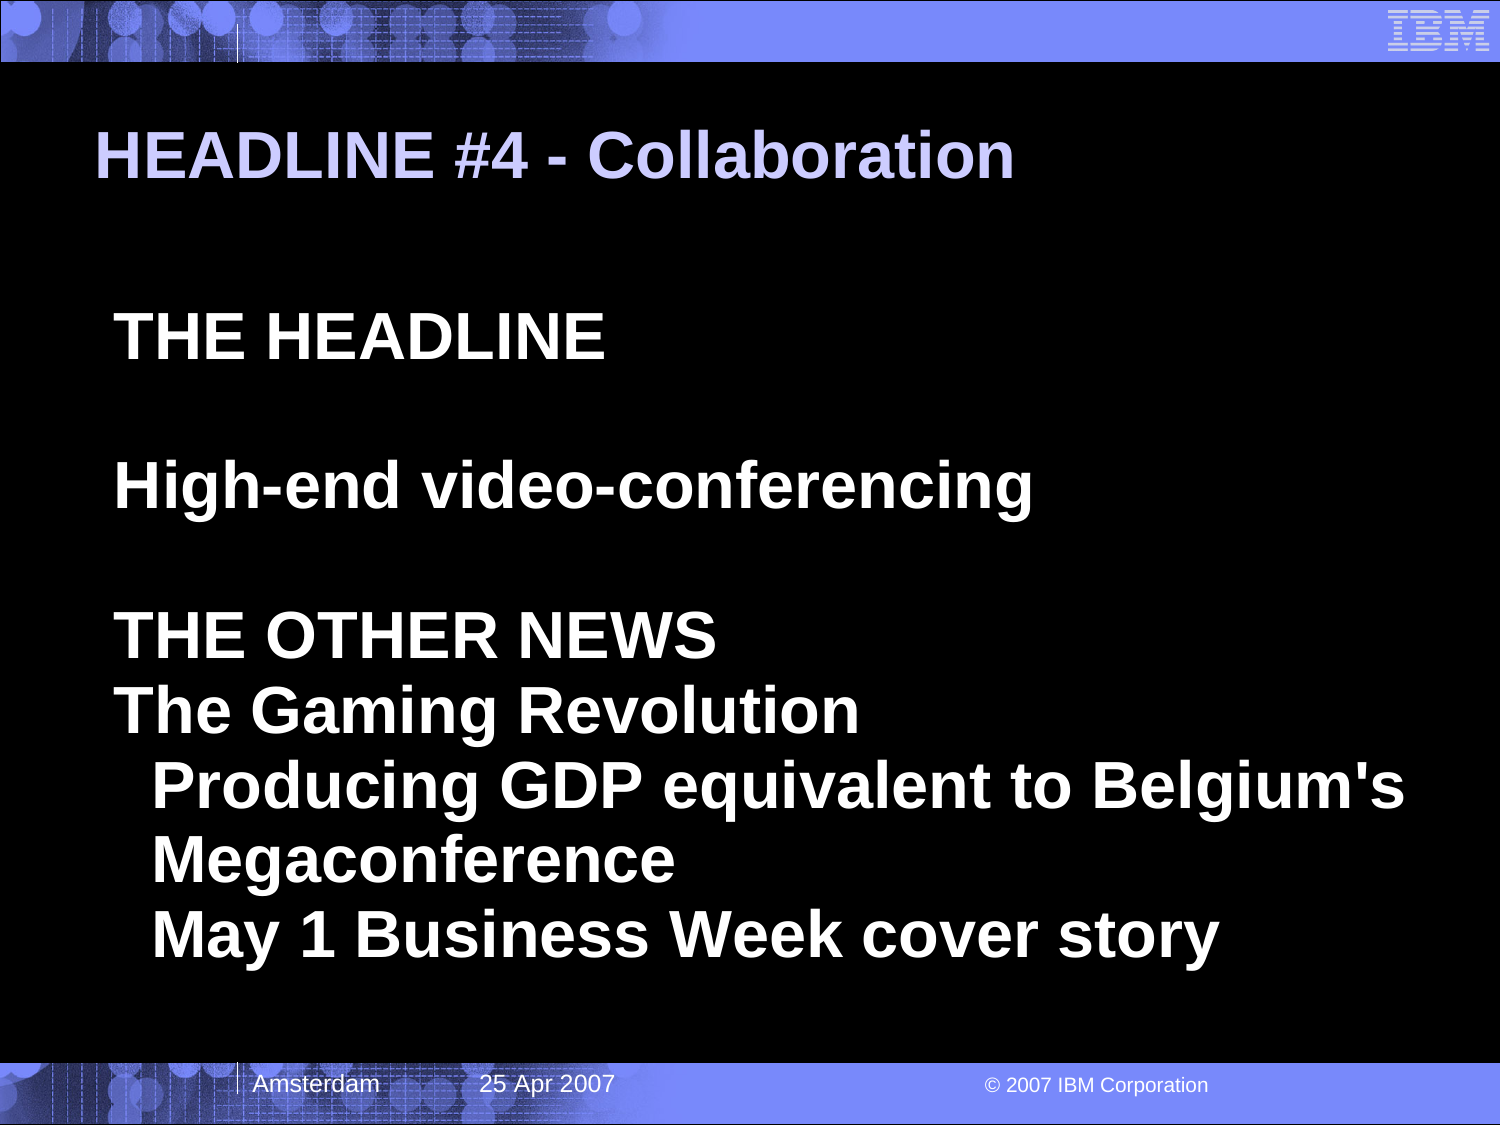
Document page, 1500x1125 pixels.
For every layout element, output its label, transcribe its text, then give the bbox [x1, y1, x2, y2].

title HEADLINE #4 - Collaboration [79, 116, 1433, 205]
picture [0, 1063, 1500, 1124]
picture [1, 1, 1500, 62]
list THE HEADLINE High-end video-conferencing THE OTHER NEWS The Gaming Revolution Producing GDP equivalent to Belgium's Megaconference May 1 Business Week cover story [99, 291, 1463, 1037]
